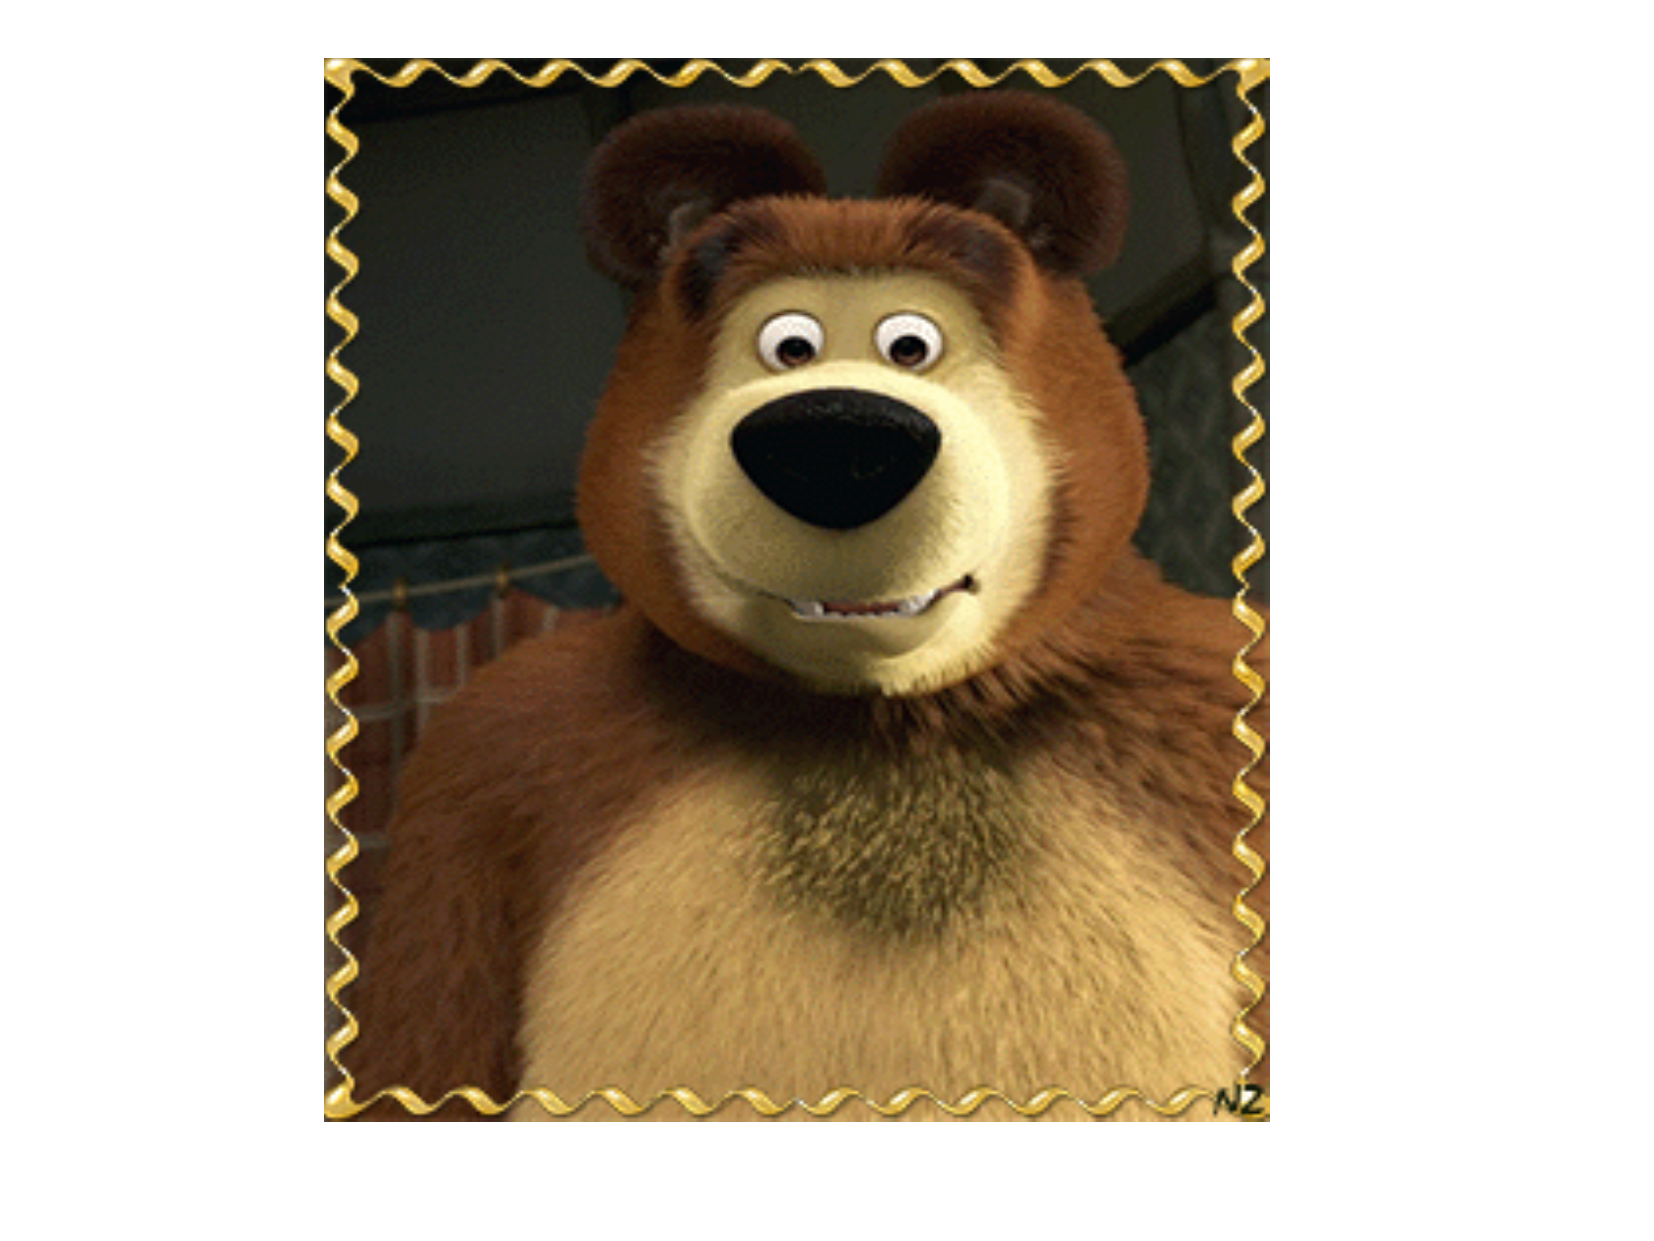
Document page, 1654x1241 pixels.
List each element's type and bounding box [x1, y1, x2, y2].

picture [324, 58, 1270, 1123]
